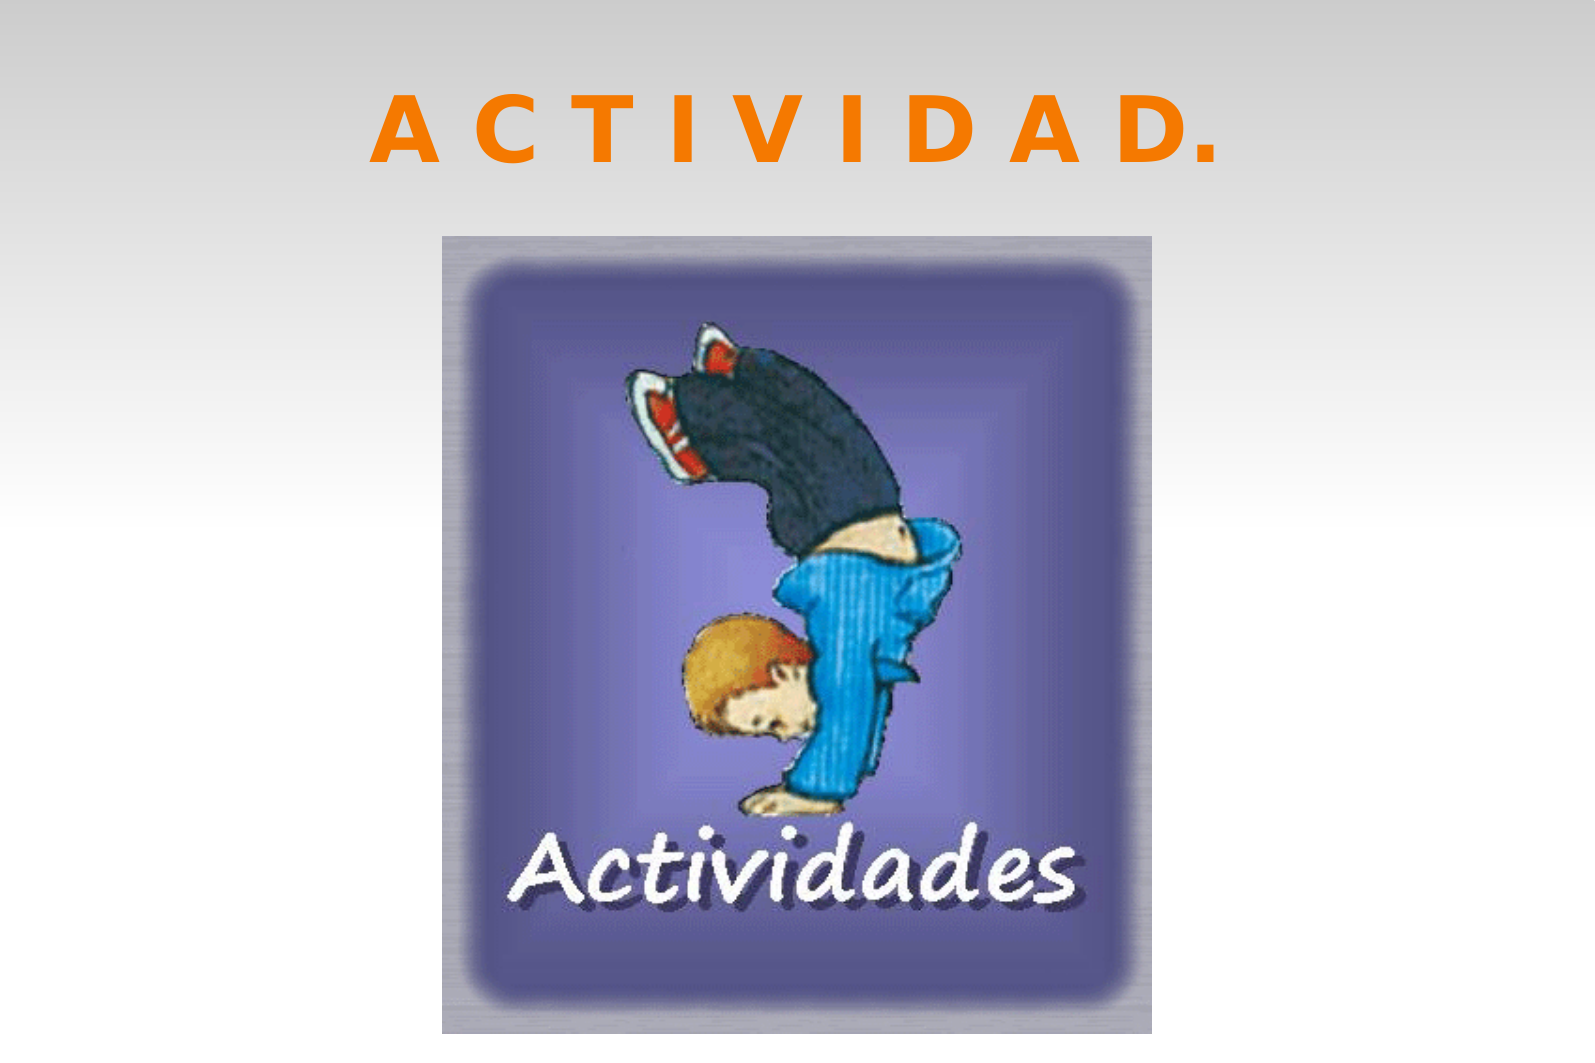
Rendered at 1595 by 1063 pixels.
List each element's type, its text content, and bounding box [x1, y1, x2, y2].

title A C T I V I D A D. [79, 42, 1515, 220]
picture [442, 236, 1152, 1034]
